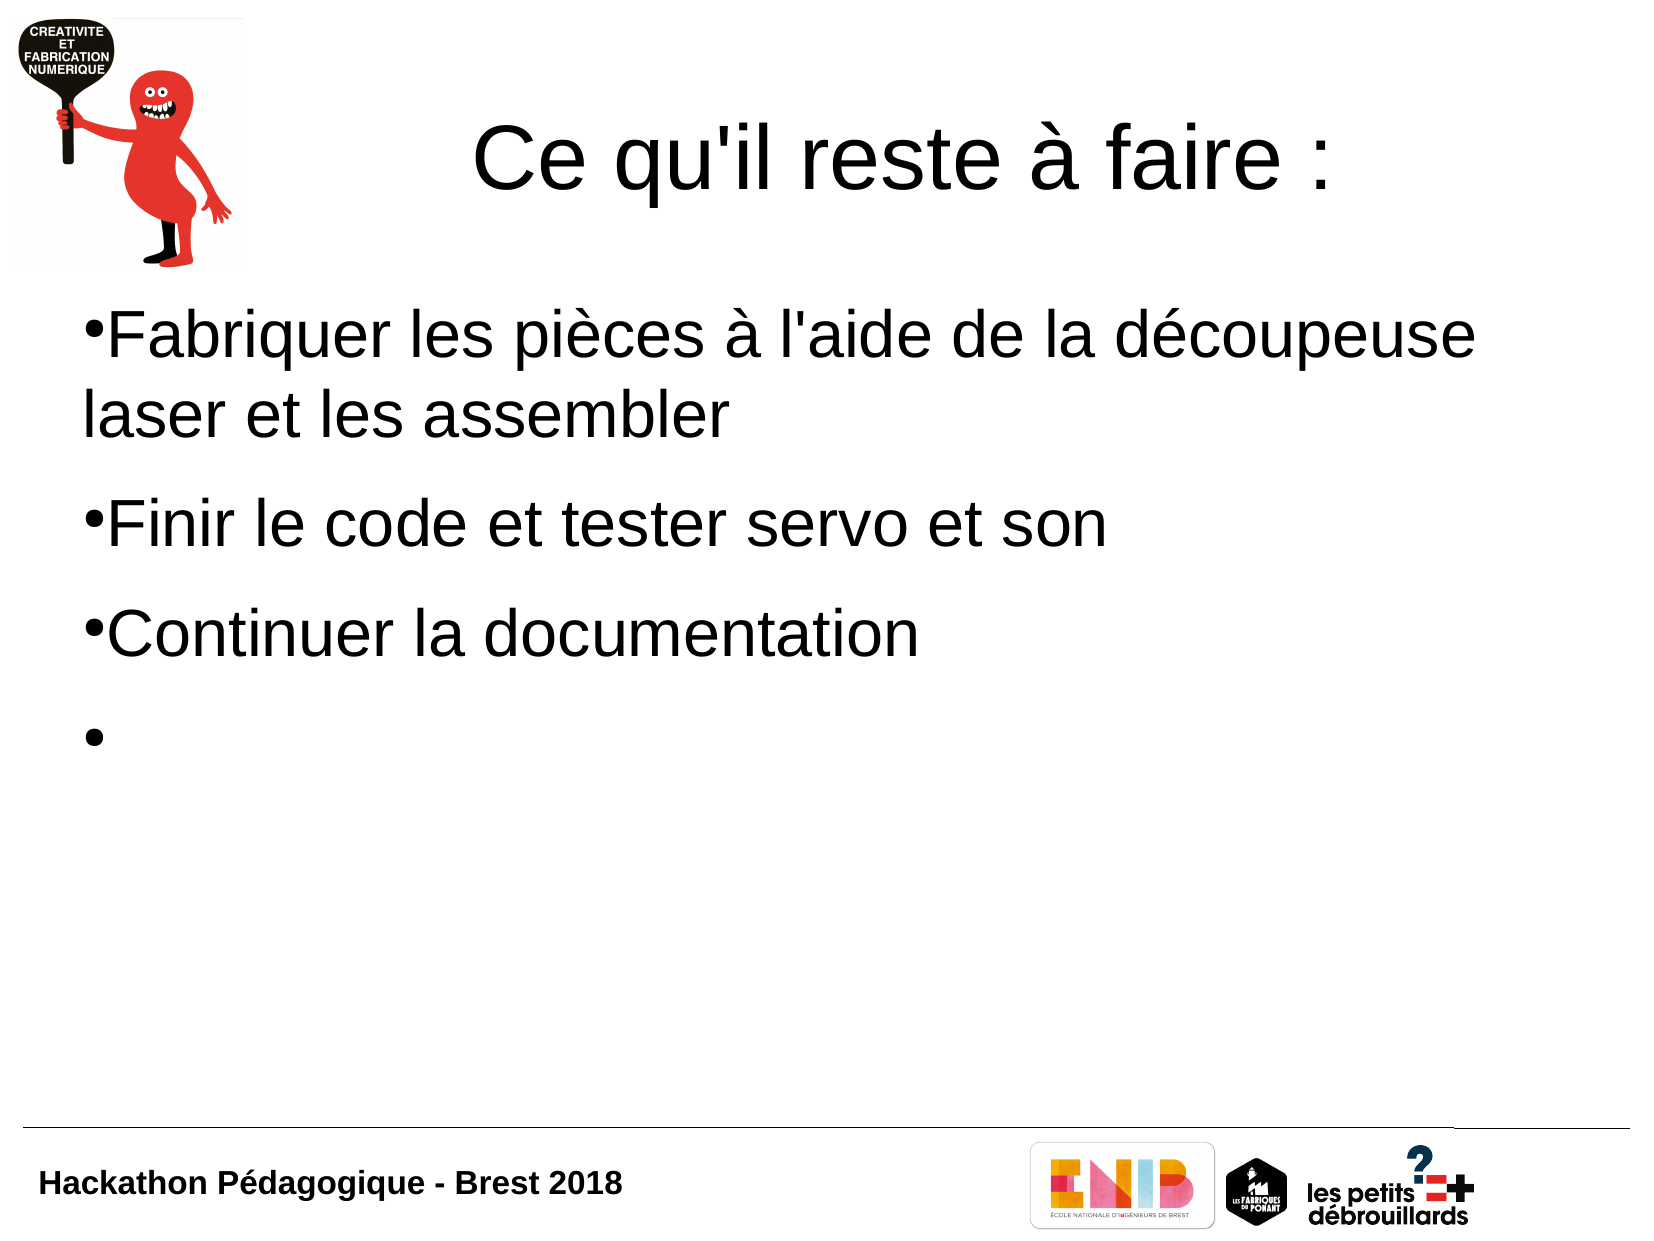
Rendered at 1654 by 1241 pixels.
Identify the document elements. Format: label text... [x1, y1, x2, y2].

picture [15, 18, 243, 269]
picture [1308, 1145, 1474, 1225]
text_box Hackathon Pédagogique - Brest 2018 [23, 1157, 945, 1211]
picture [1015, 1127, 1287, 1241]
list Fabriquer les pièces à l'aide de la découpeuse laser et les assembler Finir le code et tester servo et son Continuer la documentation [82, 290, 1571, 1109]
title Ce qu'il reste à faire : [236, 49, 1571, 257]
